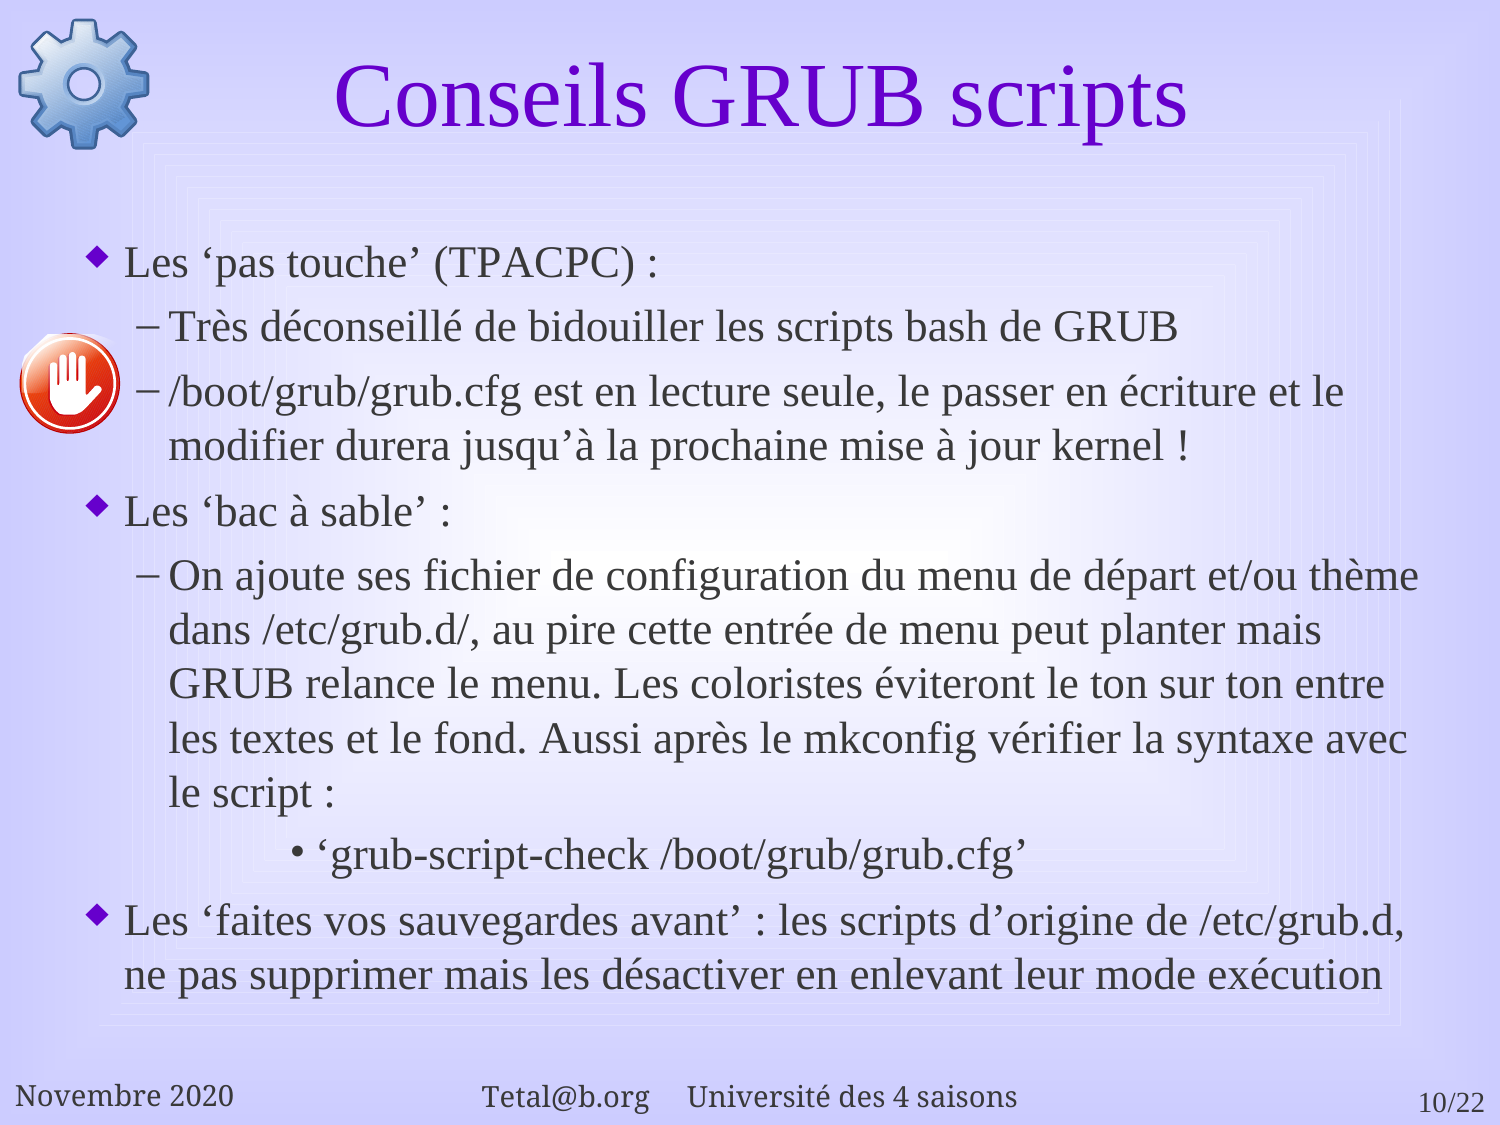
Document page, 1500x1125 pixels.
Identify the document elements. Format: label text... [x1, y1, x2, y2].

title Conseils GRUB scripts [94, 2, 1430, 178]
picture [0, 307, 142, 449]
picture [0, 0, 168, 168]
list Les ‘pas touche’ (TPACPC) : Très déconseillé de bidouiller les scripts bash de GRUB /boot/grub/grub.cfg est en lecture seule, le passer en écriture et le modifier durera jusqu’à la prochaine mise à jour kernel ! Les ‘bac à sable’ : On ajoute ses fichier de configuration du menu de départ et/ou thème dans /etc/grub.d/, au pire cette entrée de menu peut planter mais GRUB relance le menu. Les coloristes éviteront le ton sur ton entre les textes et le fond. Aussi après le mkconfig vérifier la syntaxe avec le script : ‘grub-script-check /boot/grub/grub.cfg’ Les ‘faites vos sauvegardes avant’ : les scripts d’origine de /etc/grub.d, ne pas supprimer mais les désactiver en enlevant leur mode exécution [70, 224, 1453, 1016]
